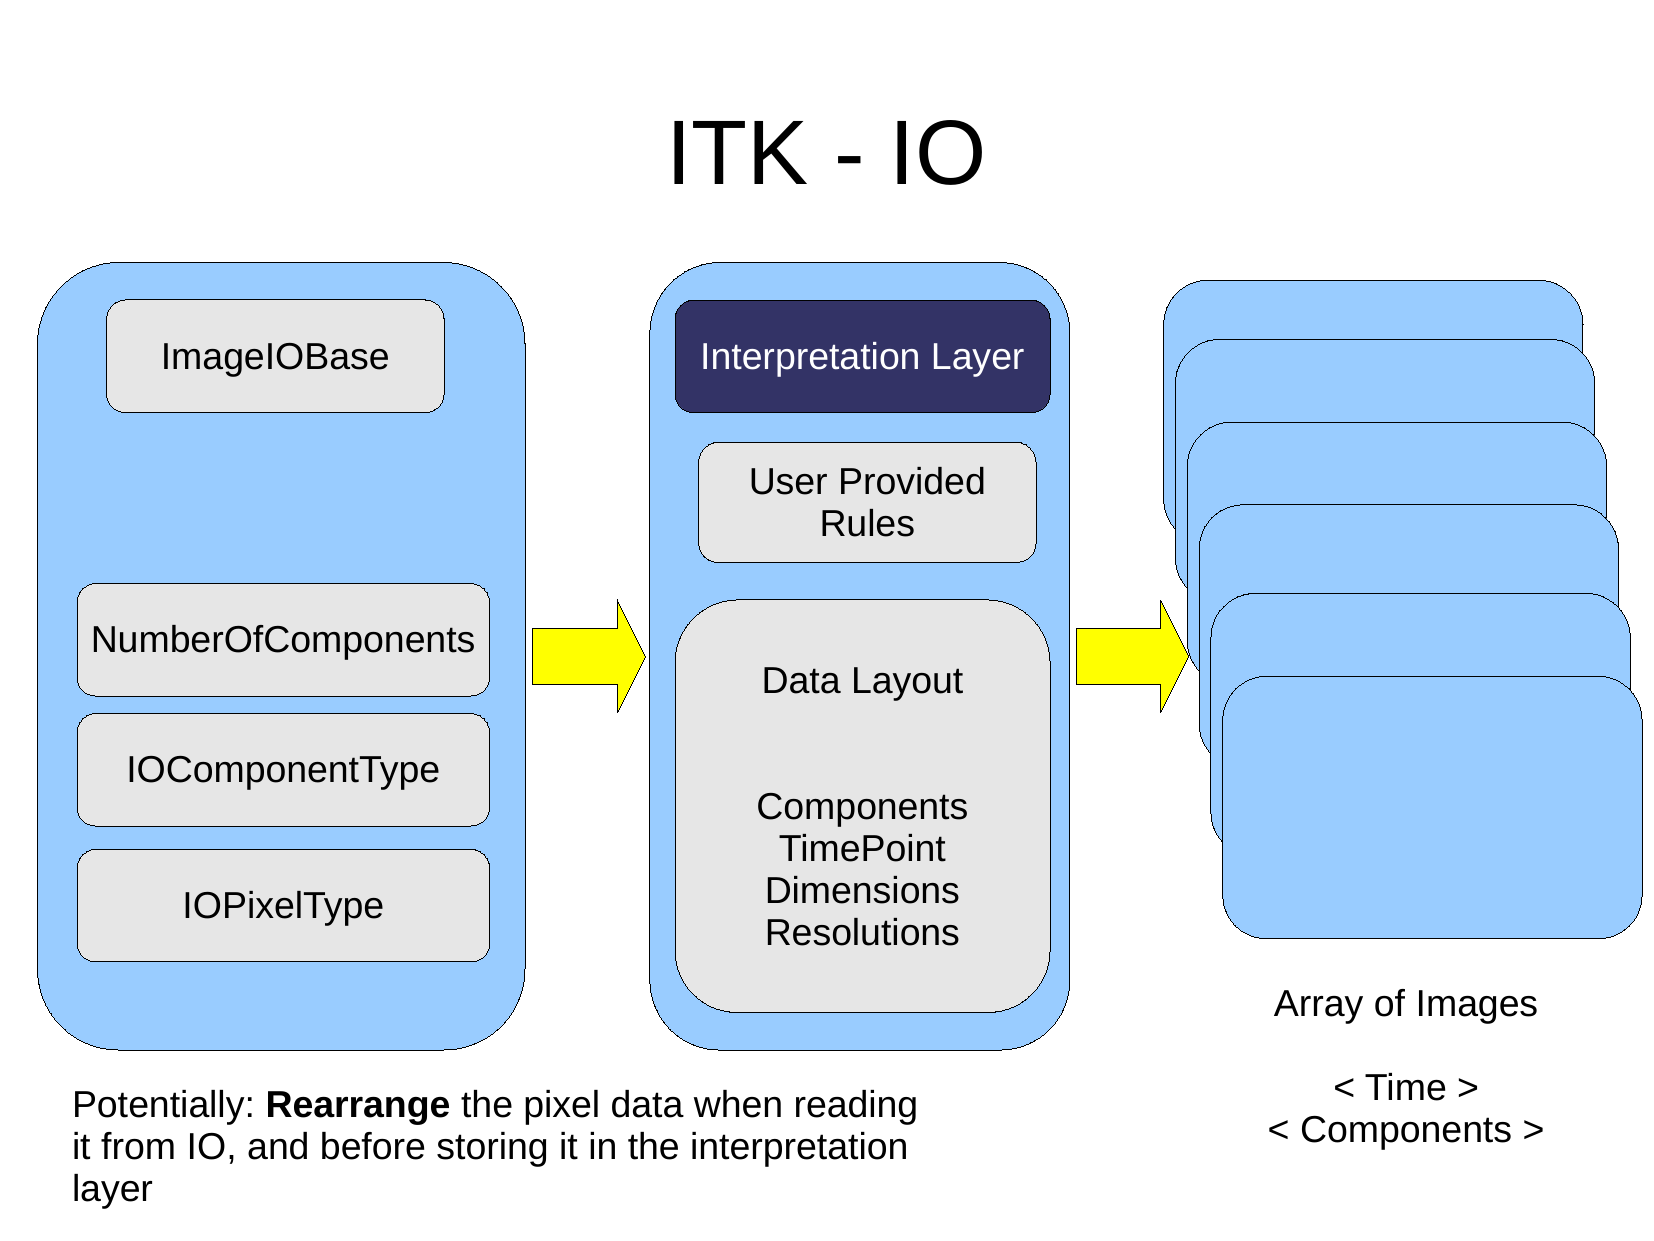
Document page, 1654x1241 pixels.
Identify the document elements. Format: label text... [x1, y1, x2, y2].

text_box Potentially: Rearrange the pixel data when reading it from IO, and before storing it in the interpretation layer [57, 1075, 958, 1217]
text_box NumberOfComponents [77, 583, 490, 697]
text_box ImageIOBase [106, 299, 445, 413]
text_box User Provided Rules [698, 442, 1037, 563]
text_box [1076, 280, 1643, 939]
text_box Data Layout Components TimePoint Dimensions Resolutions [675, 599, 1051, 1013]
text_box Interpretation Layer [675, 300, 1051, 413]
text_box [37, 262, 526, 1051]
text_box IOPixelType [77, 849, 490, 962]
text_box Array of Images < Time > < Components > [1200, 975, 1613, 1158]
title ITK - IO [82, 56, 1571, 250]
text_box IOComponentType [77, 713, 490, 827]
text_box [649, 262, 1070, 1051]
text_box [532, 599, 646, 713]
